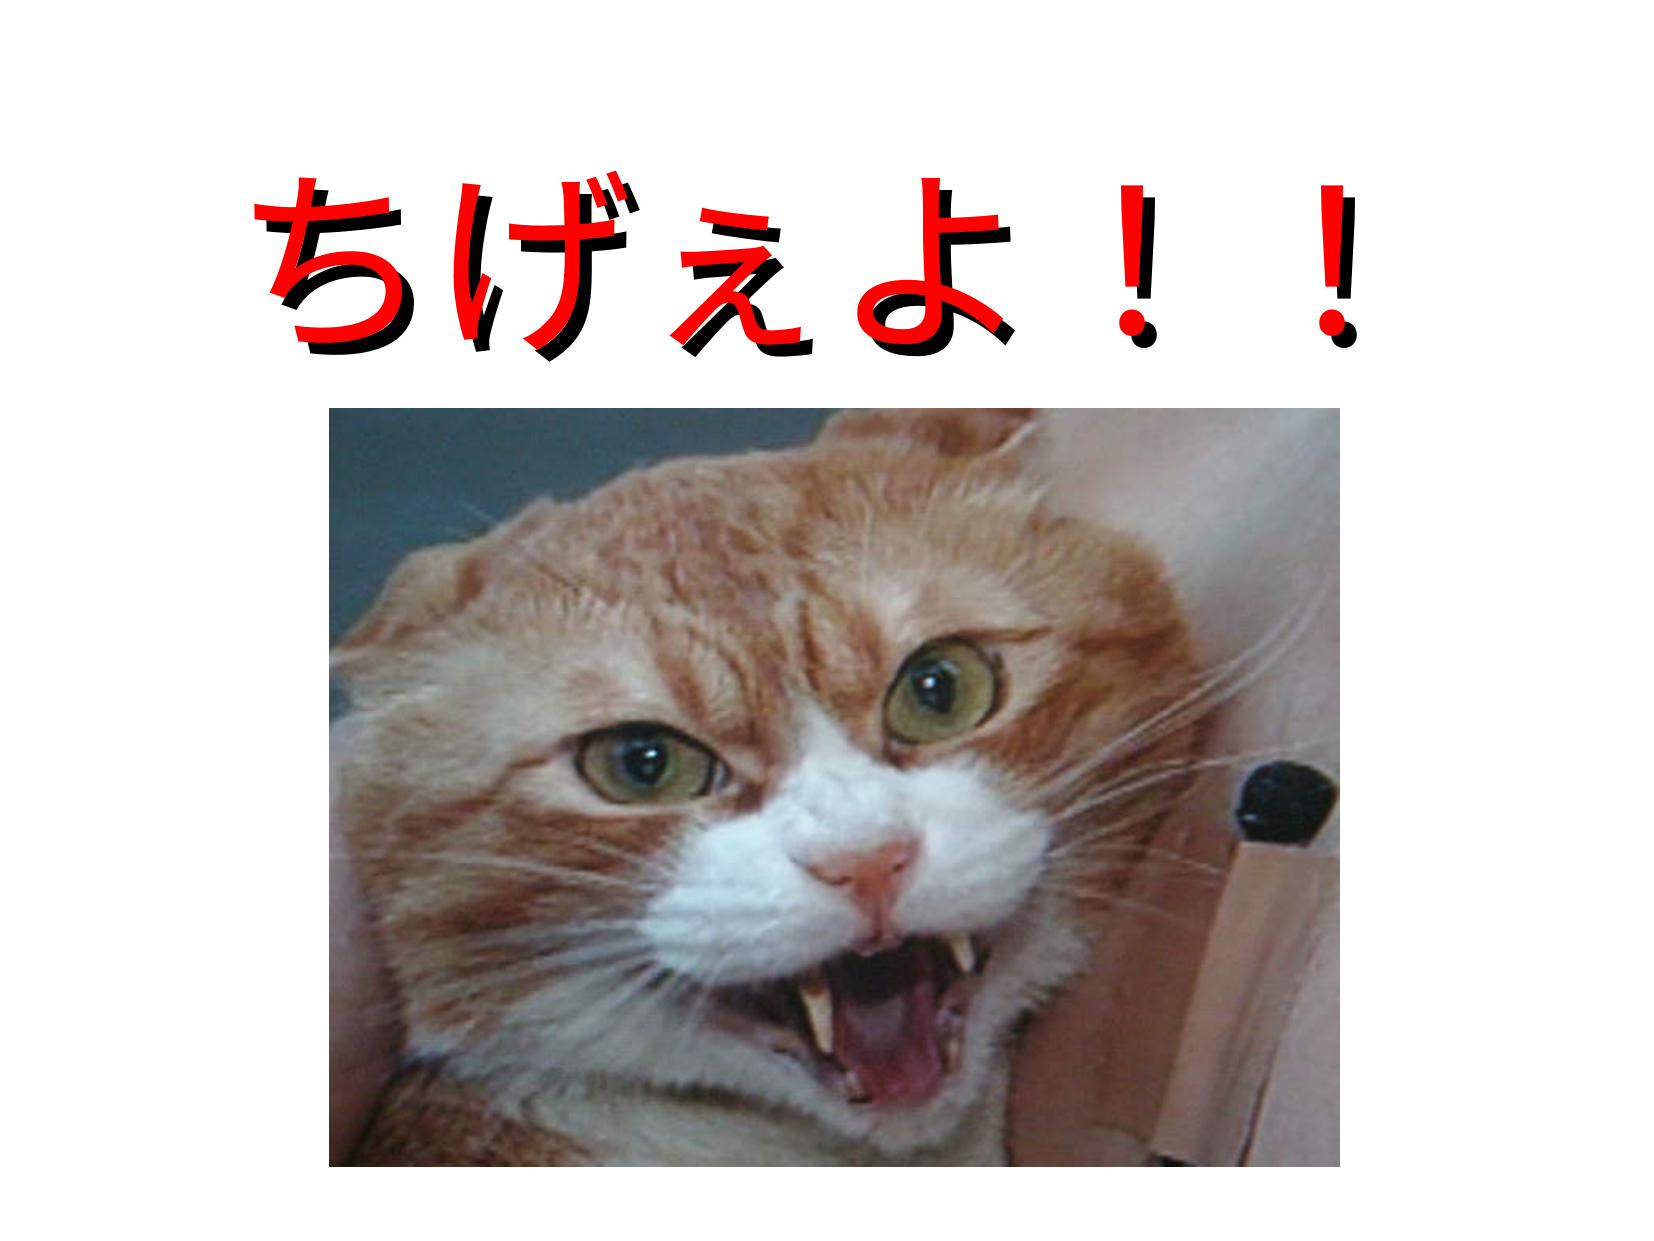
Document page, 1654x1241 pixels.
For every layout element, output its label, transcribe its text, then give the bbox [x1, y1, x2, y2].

title ちげぇよ！！ [88, 52, 1577, 443]
picture [329, 408, 1340, 1167]
